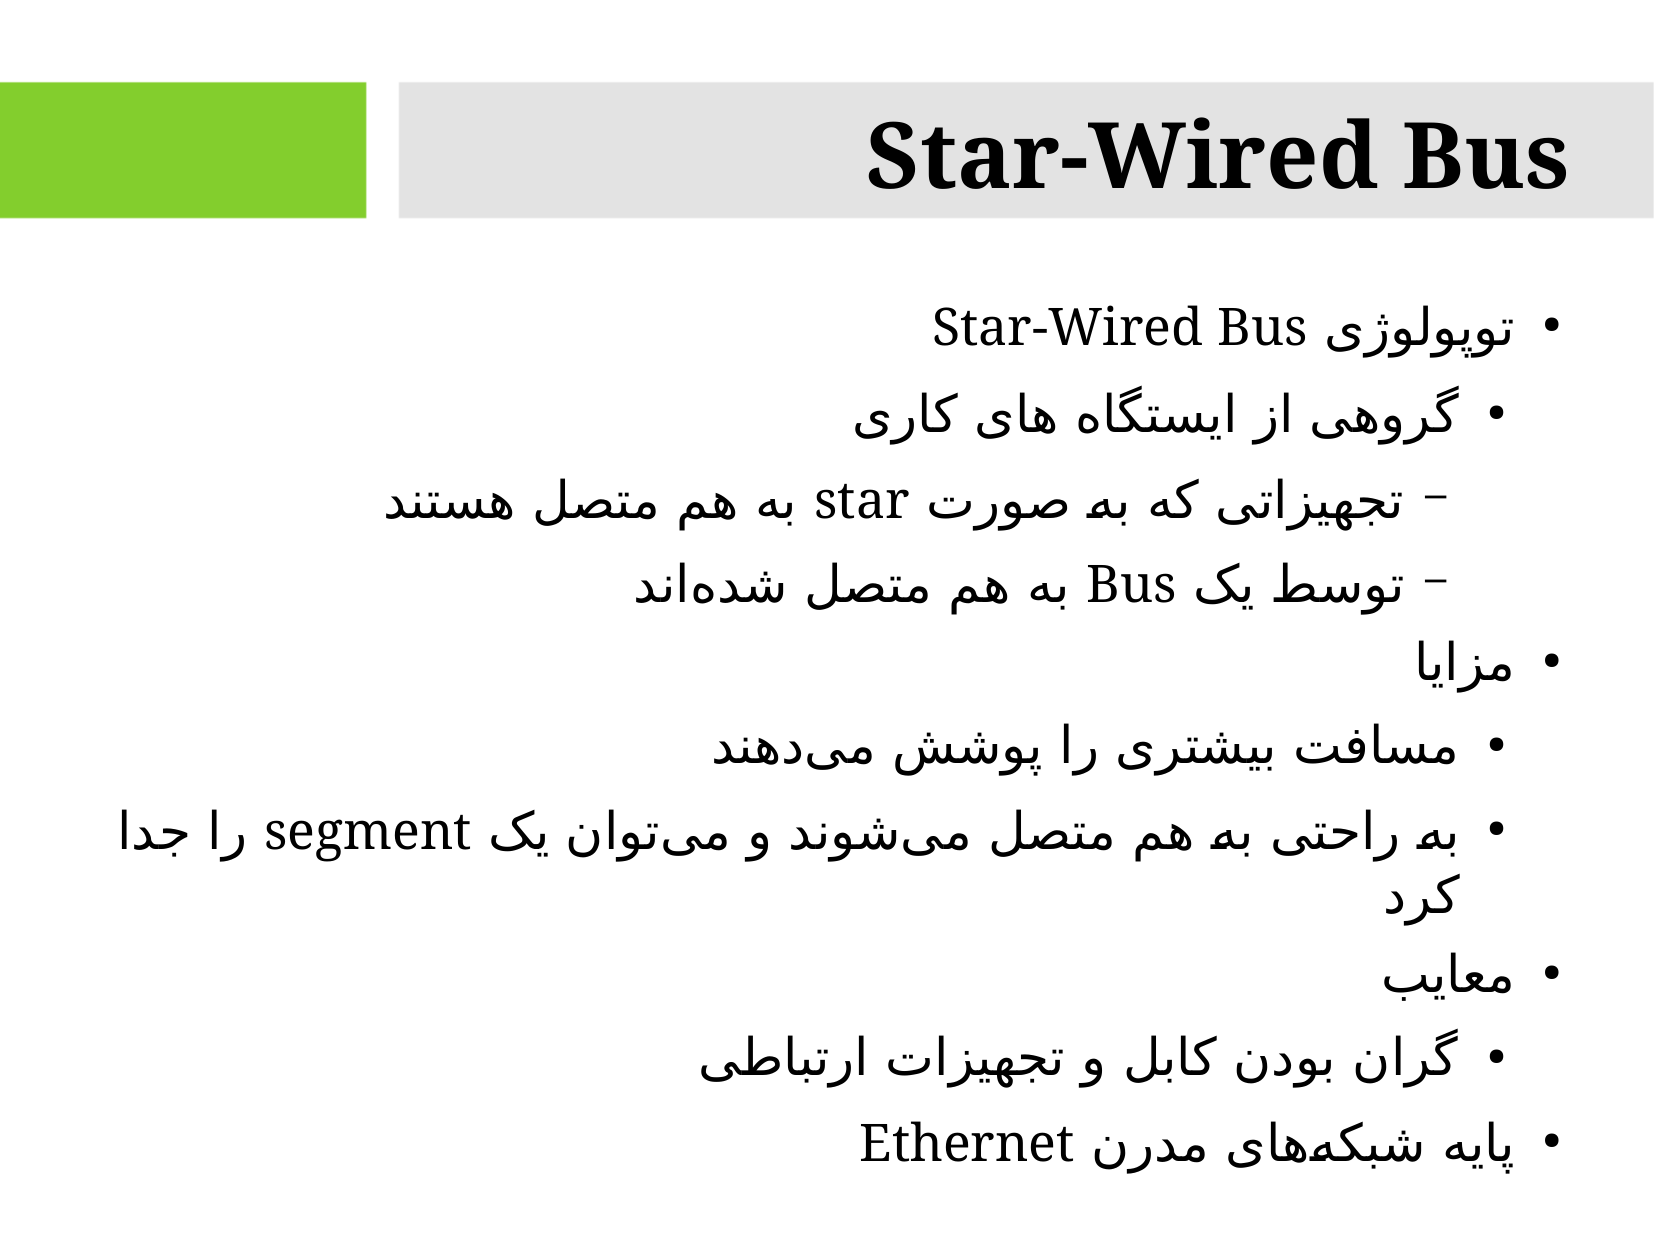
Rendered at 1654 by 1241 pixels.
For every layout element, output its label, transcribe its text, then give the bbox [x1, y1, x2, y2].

title Star-Wired Bus [82, 49, 1571, 257]
picture [0, 0, 1654, 1241]
list توپولوژی Star-Wired Bus گروهی از ایستگاه های کاری تجهیزاتی که به صورت star به هم متصل هستند توسط یک Bus به هم متصل شده‌اند مزایا مسافت بیشتری را پوشش می‌دهند به راحتی به هم متصل می‌شوند و می‌توان یک segment را جدا کرد معایب گران بودن کابل و تجهیزات ارتباطی پایه شبکه‌های مدرن Ethernet [82, 290, 1571, 1182]
